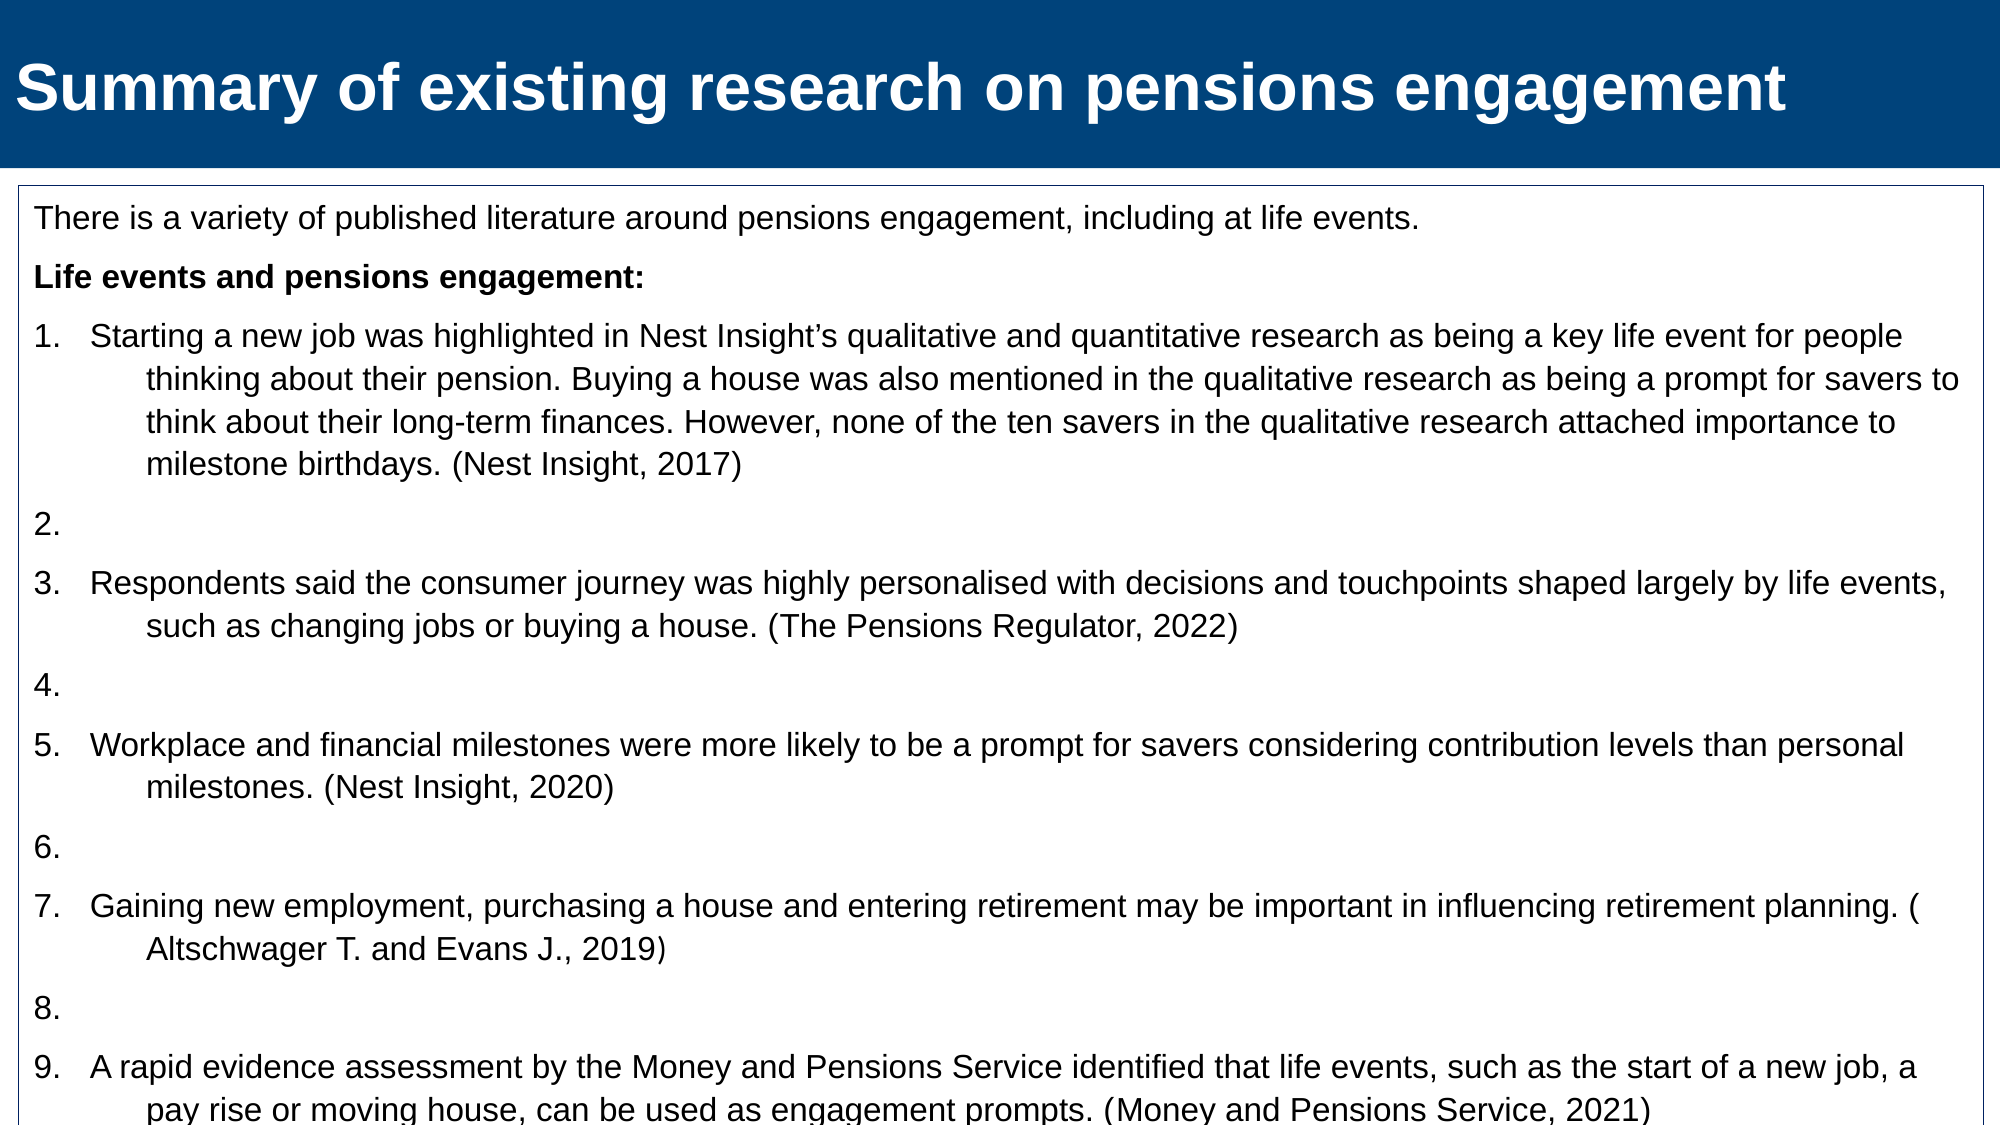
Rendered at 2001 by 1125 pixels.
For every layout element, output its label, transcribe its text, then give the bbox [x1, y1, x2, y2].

text_box There is a variety of published literature around pensions engagement, including at life events. Life events and pensions engagement: Starting a new job was highlighted in Nest Insight’s qualitative and quantitative research as being a key life event for people thinking about their pension. Buying a house was also mentioned in the qualitative research as being a prompt for savers to think about their long-term finances. However, none of the ten savers in the qualitative research attached importance to milestone birthdays. (Nest Insight, 2017) Respondents said the consumer journey was highly personalised with decisions and touchpoints shaped largely by life events, such as changing jobs or buying a house. (The Pensions Regulator, 2022) Workplace and financial milestones were more likely to be a prompt for savers considering contribution levels than personal milestones. (Nest Insight, 2020) Gaining new employment, purchasing a house and entering retirement may be important in influencing retirement planning. (Altschwager T. and Evans J., 2019) A rapid evidence assessment by the Money and Pensions Service identified that life events, such as the start of a new job, a pay rise or moving house, can be used as engagement prompts. (Money and Pensions Service, 2021) [18, 185, 1984, 1125]
title Summary of existing research on pensions engagement [0, 0, 2000, 169]
